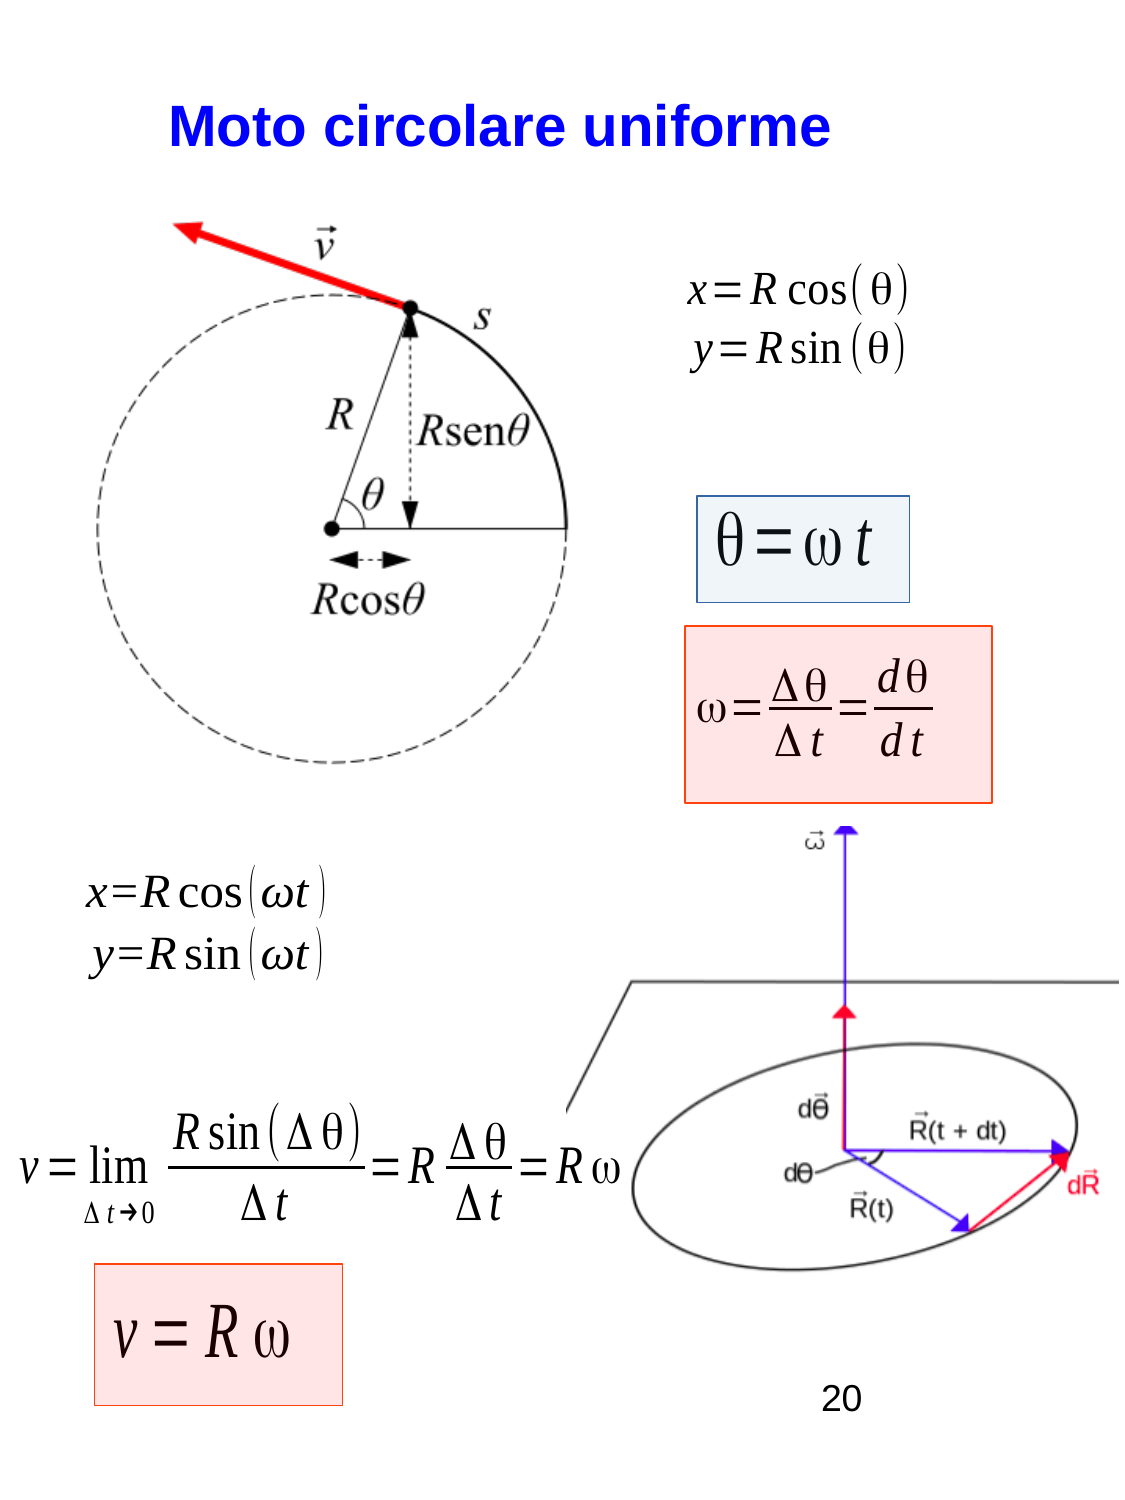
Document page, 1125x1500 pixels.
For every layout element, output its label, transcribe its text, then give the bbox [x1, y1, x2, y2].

text_box [696, 496, 910, 603]
text_box Moto circolare uniforme [153, 80, 1099, 166]
chart [70, 862, 348, 983]
picture [70, 206, 595, 780]
chart [8, 1098, 638, 1241]
chart [673, 259, 922, 381]
picture [566, 826, 1119, 1280]
text_box [685, 625, 993, 804]
text_box [94, 1263, 792, 1500]
